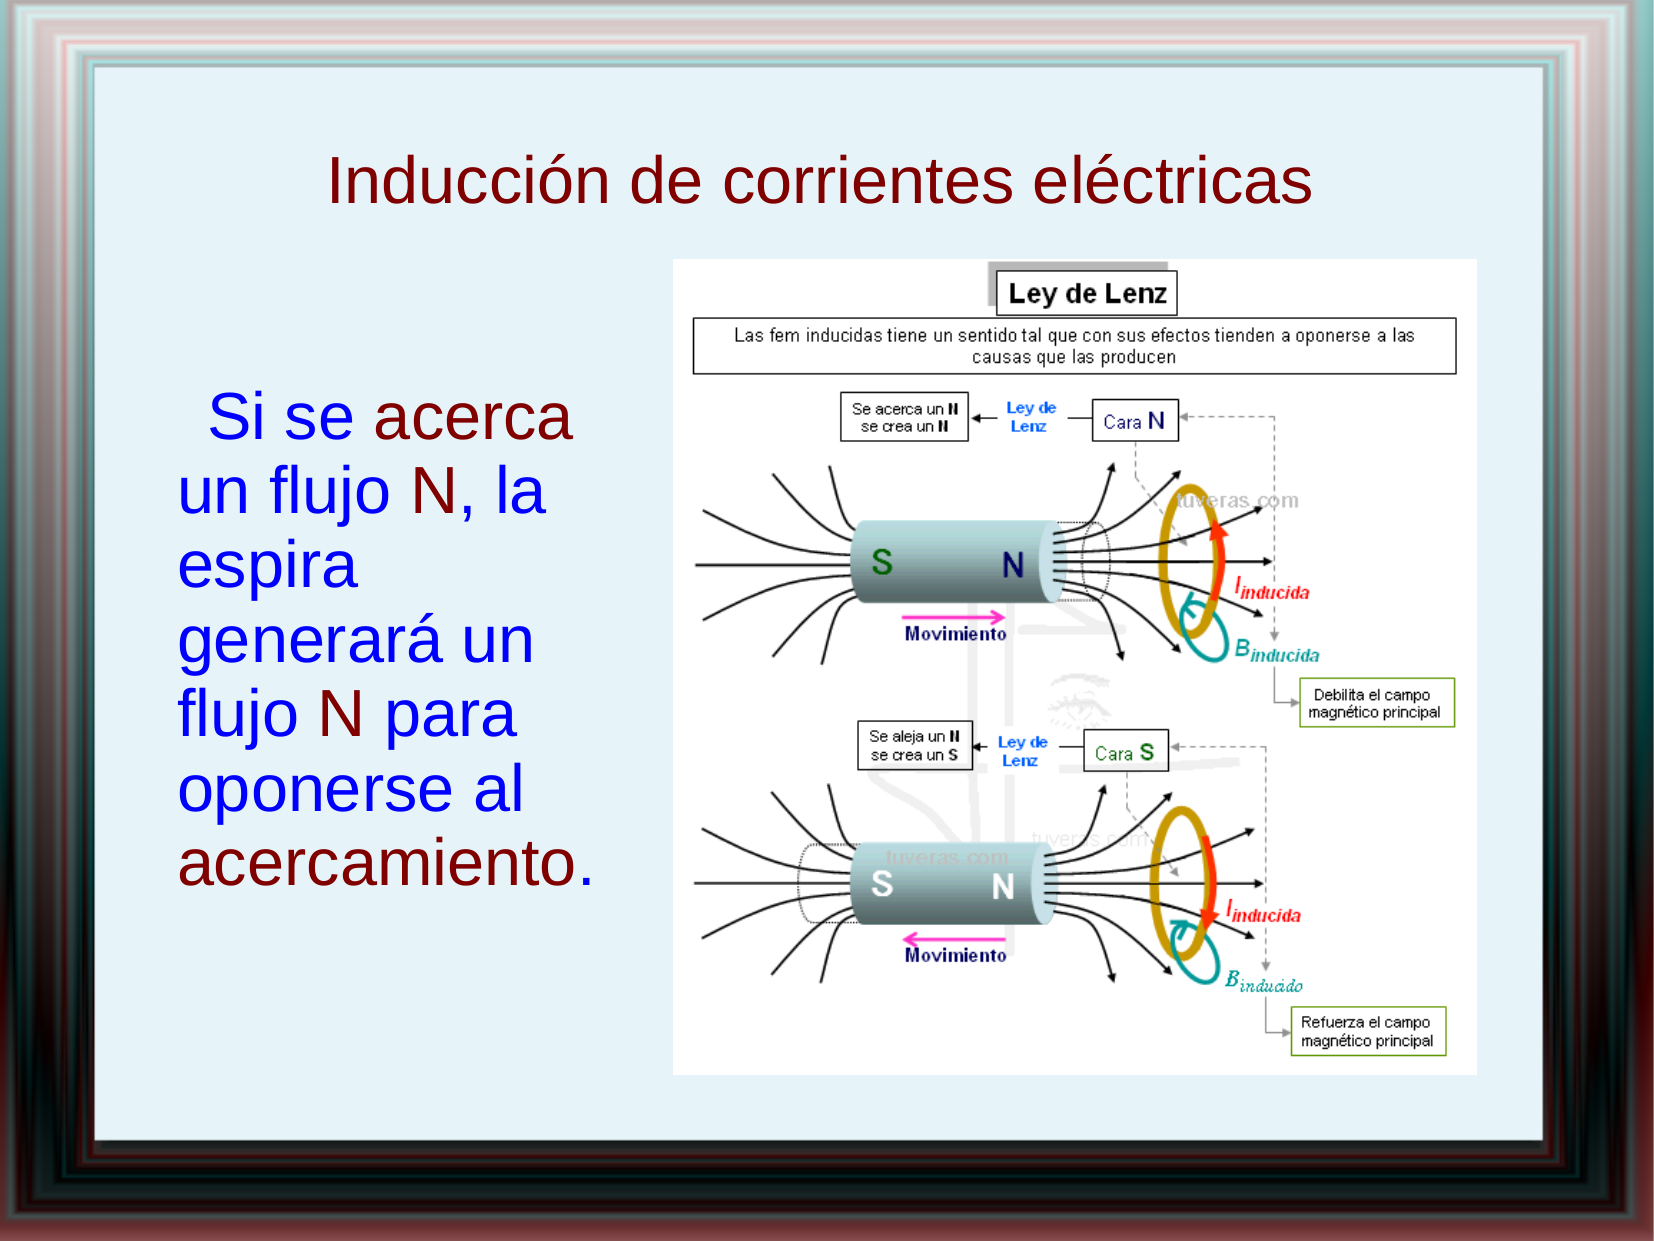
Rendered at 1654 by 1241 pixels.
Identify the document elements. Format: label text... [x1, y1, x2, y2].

text_box Inducción de corrientes eléctricas [271, 141, 1371, 217]
picture [0, 0, 1654, 1241]
text_box Si se acerca un flujo N, la espira generará un flujo N para oponerse al acercamiento. [177, 460, 603, 815]
